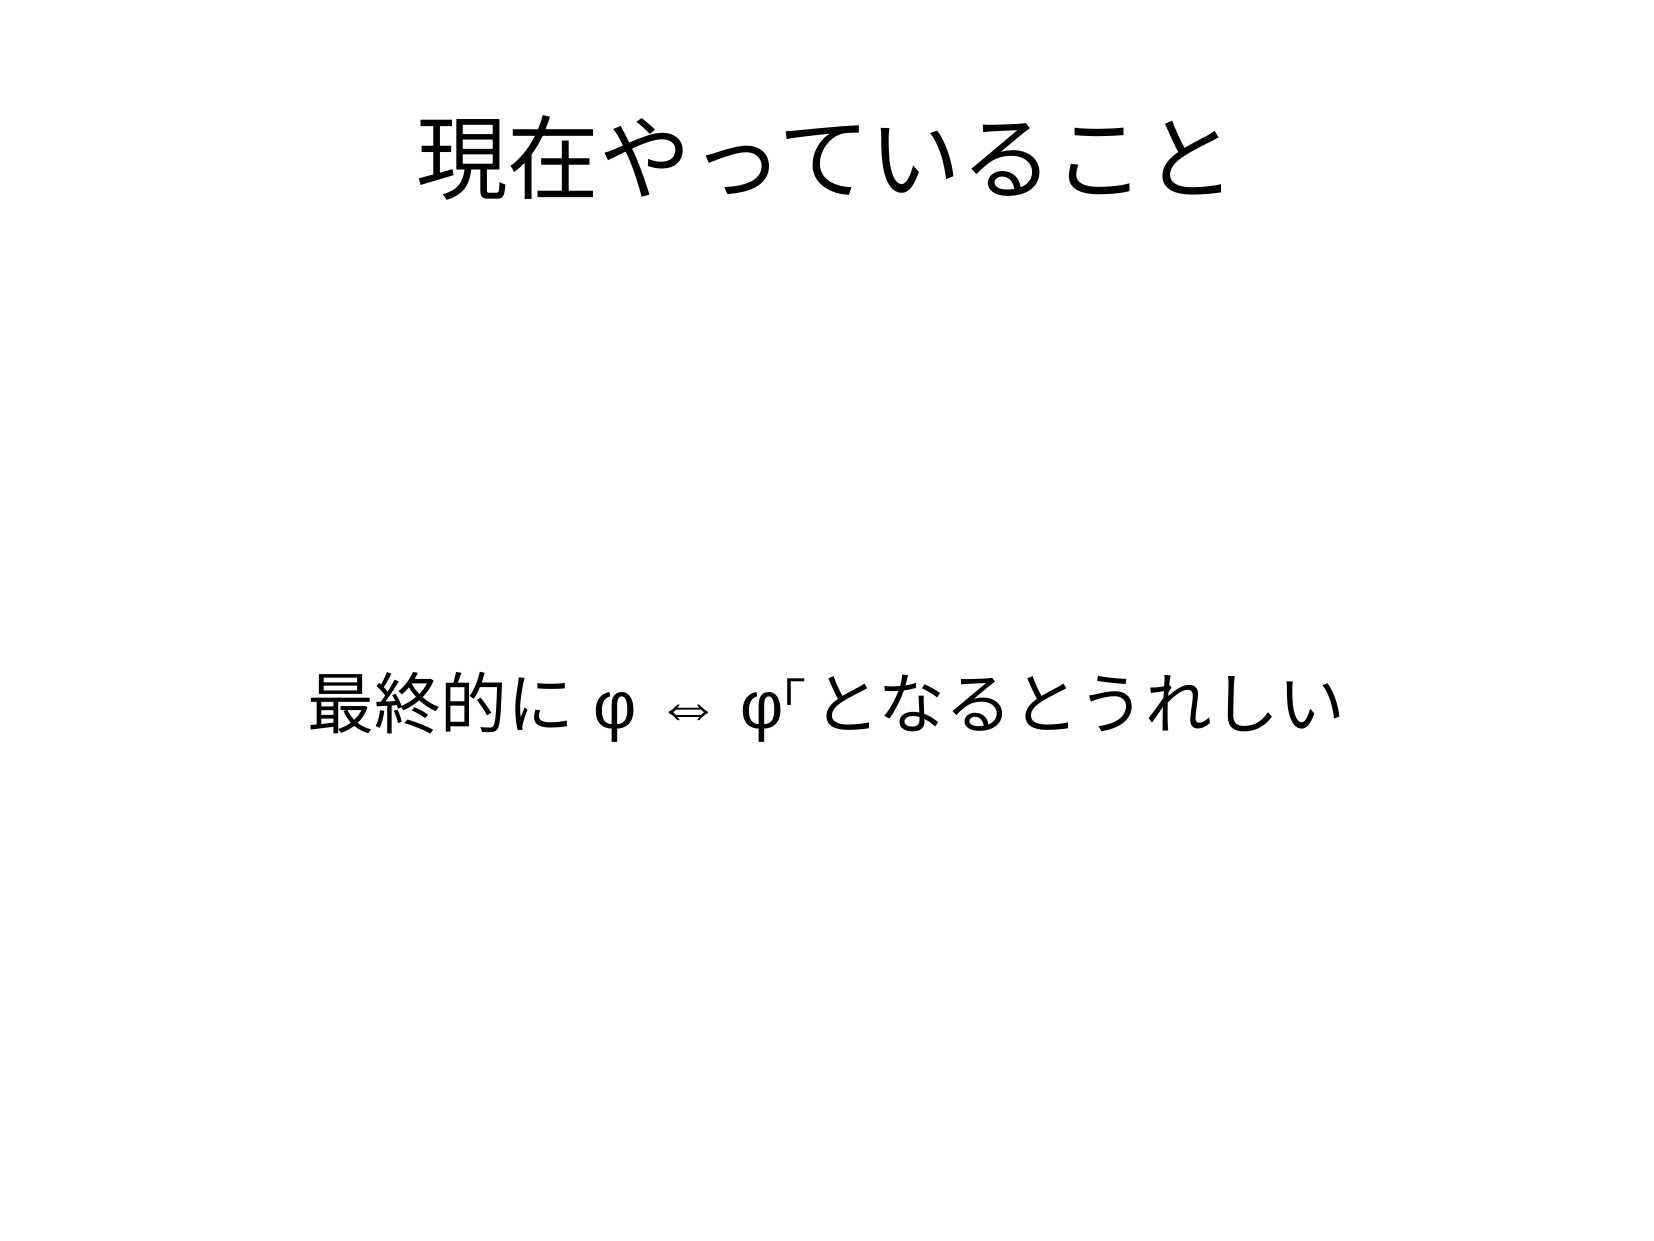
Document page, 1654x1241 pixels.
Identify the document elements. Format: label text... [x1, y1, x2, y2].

title 現在やっていること [82, 49, 1571, 257]
subtitle 最終的にφ ⇔ φΓとなるとうれしい [82, 297, 1571, 1102]
